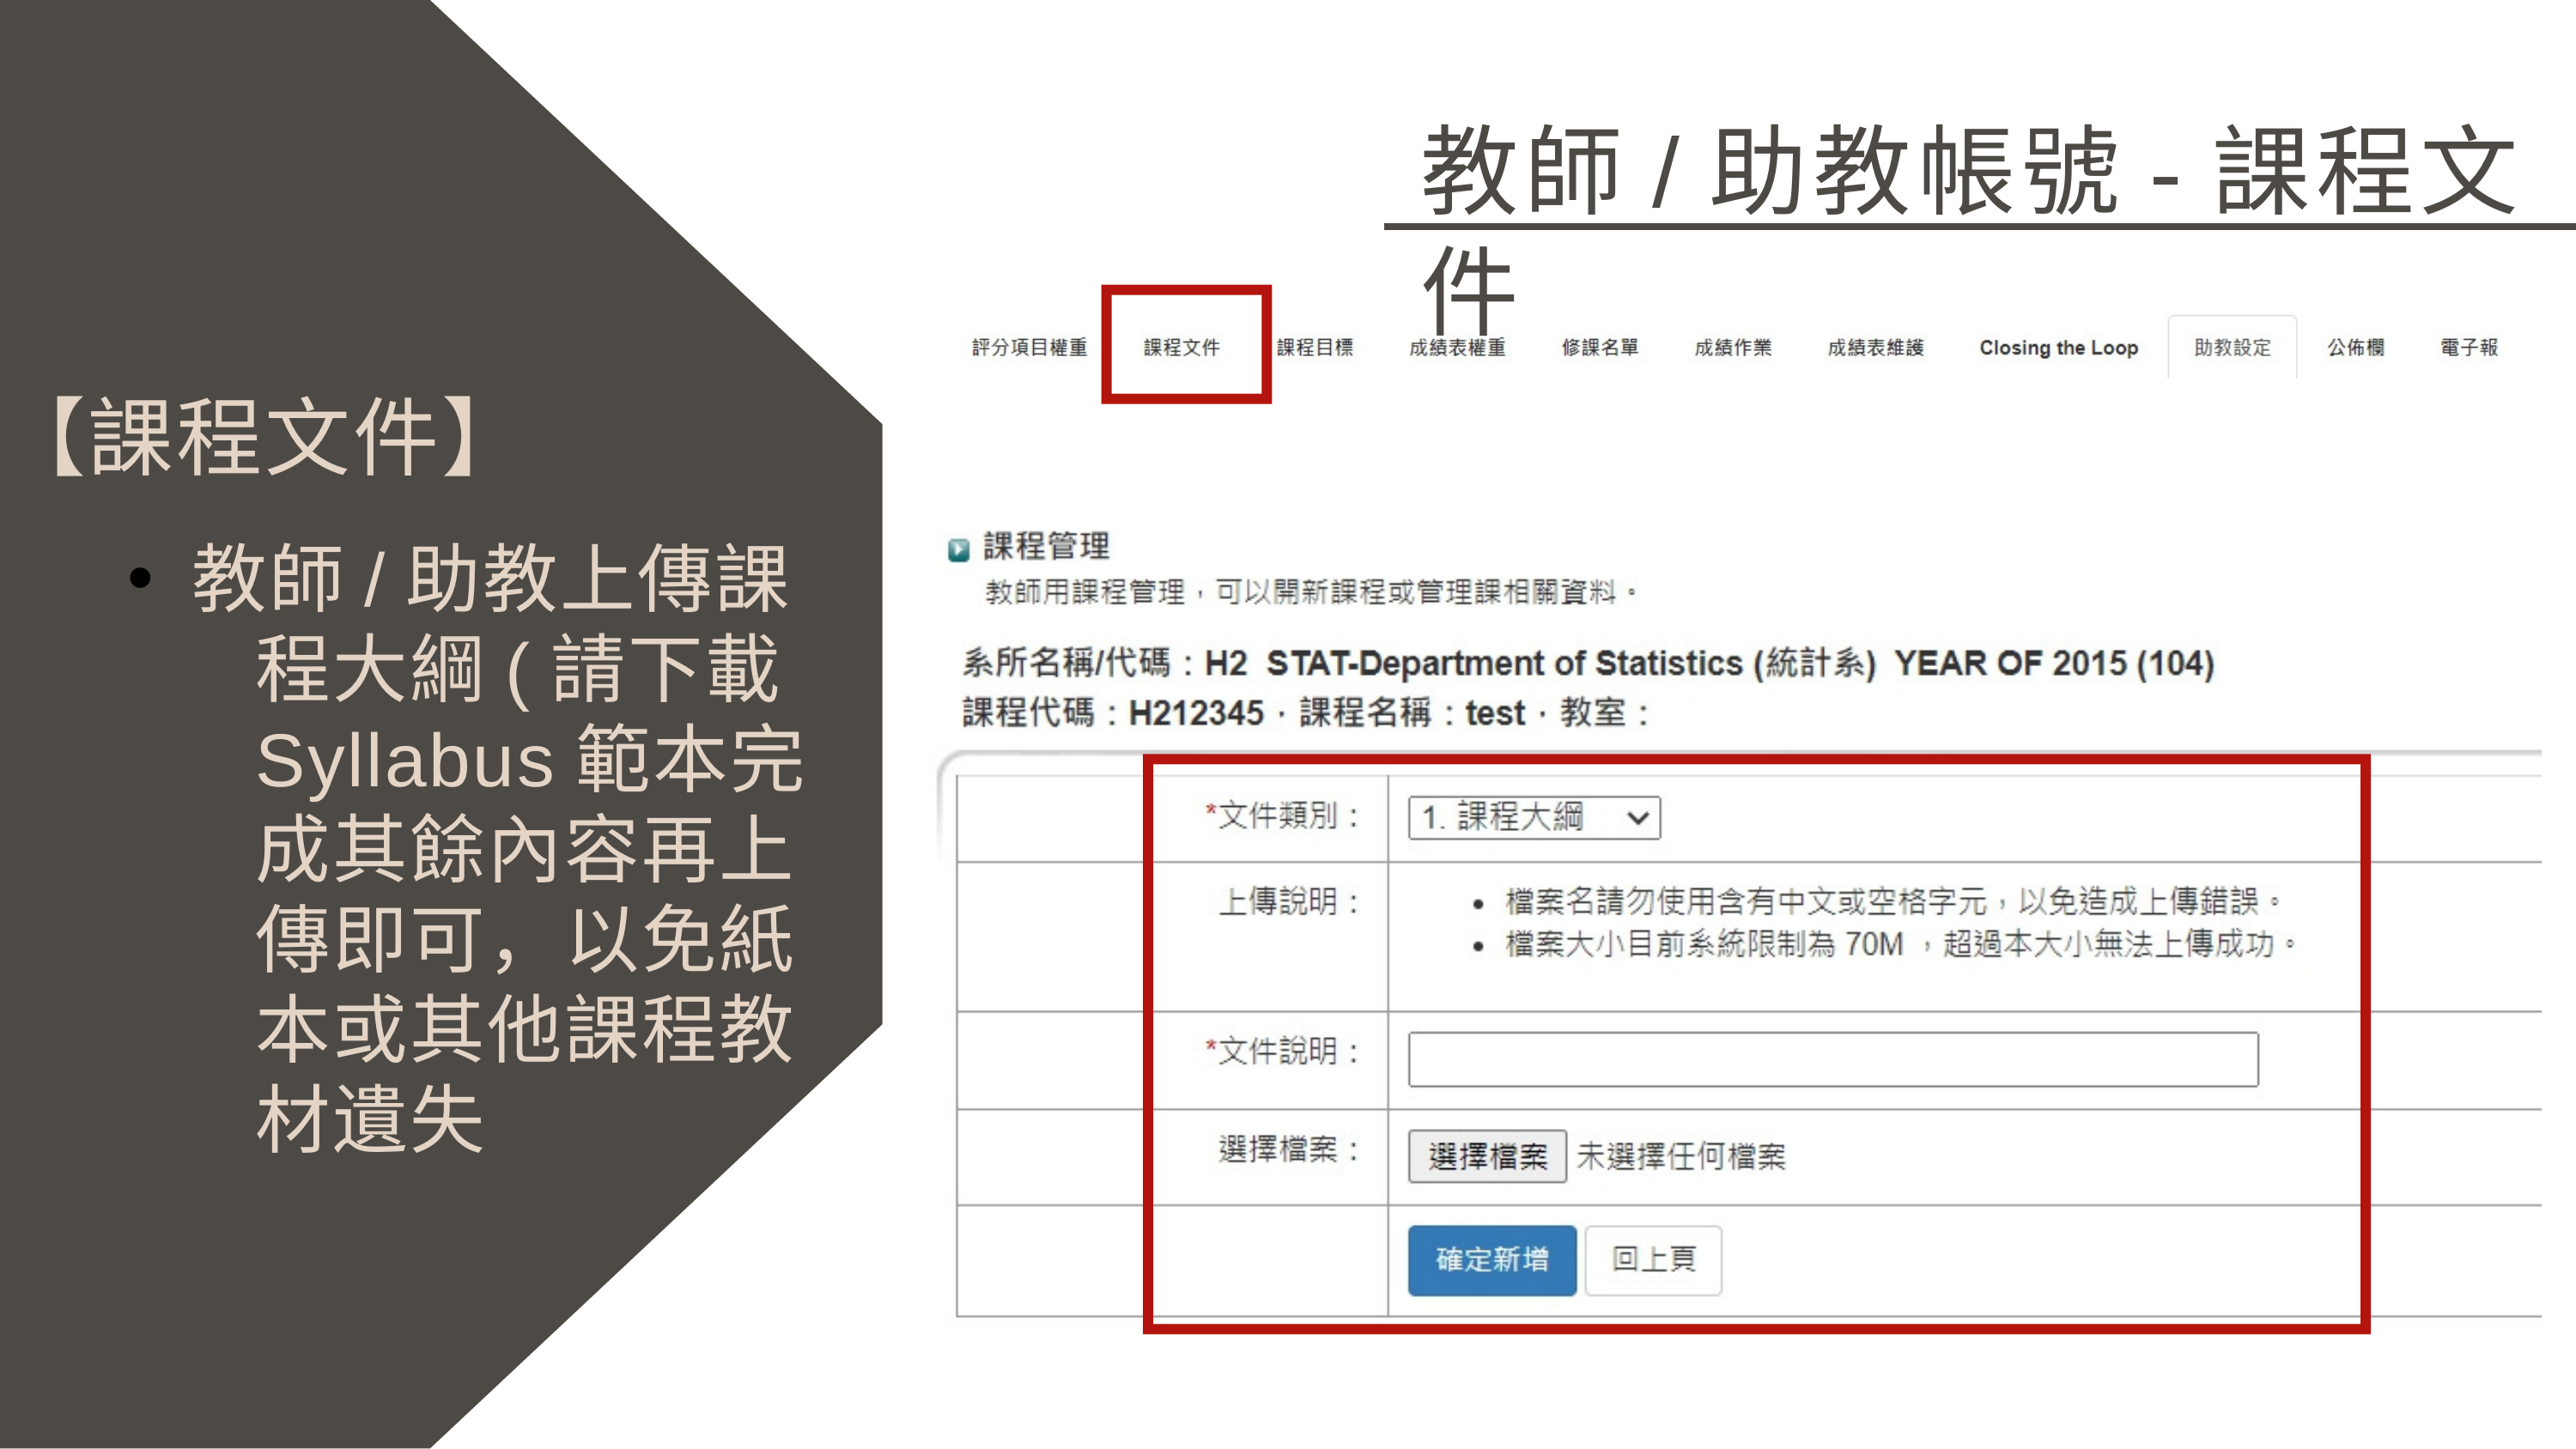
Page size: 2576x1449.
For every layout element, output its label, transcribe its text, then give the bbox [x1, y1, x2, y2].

text_box 教師/助教帳號-課程文件 [1420, 106, 2576, 229]
text_box 【課程文件】 [0, 383, 591, 488]
text_box [1101, 284, 1273, 404]
text_box [1143, 754, 2372, 1335]
text_box 教師/助教上傳課程大綱(請下載Syllabus範本完成其餘內容再上傳即可，以免紙本或其他課程教材遺失 [0, 531, 867, 984]
picture [1112, 310, 1261, 379]
picture [952, 310, 1101, 379]
text_box [0, 0, 883, 1449]
picture [932, 486, 2542, 1356]
picture [1273, 310, 2521, 379]
text_box [1384, 223, 2576, 230]
